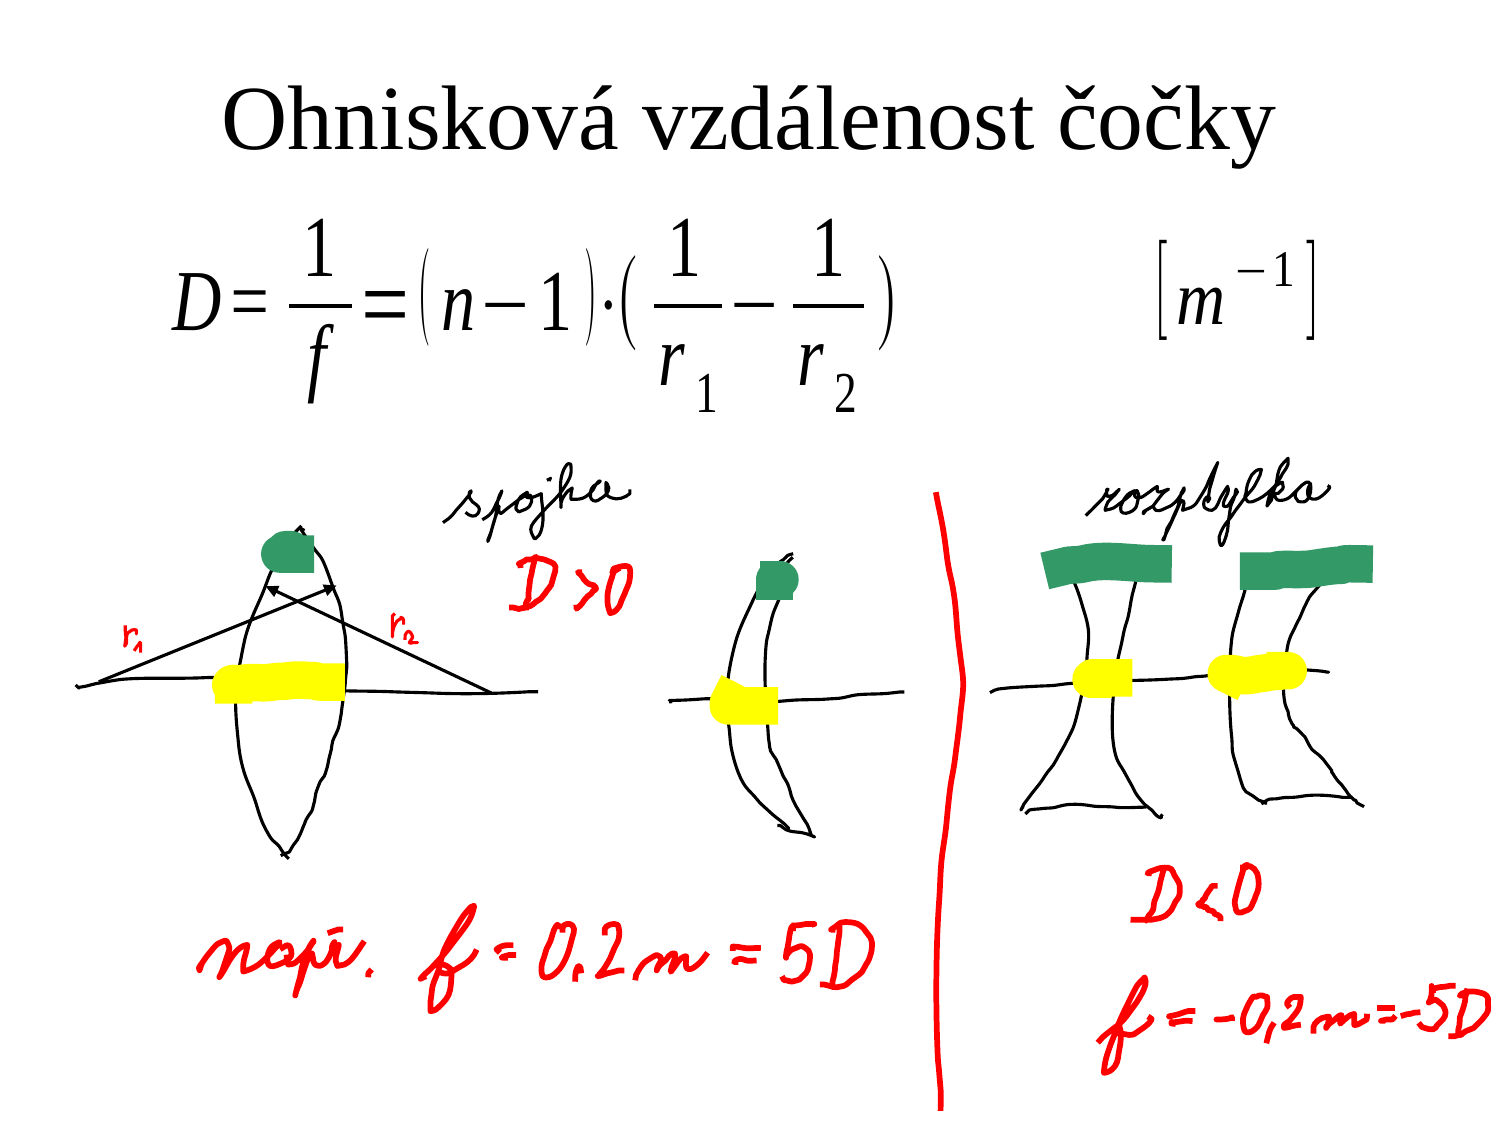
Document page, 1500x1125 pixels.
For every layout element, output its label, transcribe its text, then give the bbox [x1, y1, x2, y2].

chart [150, 200, 925, 445]
text_box Ohnisková vzdálenost čočky [87, 49, 1413, 176]
chart [1137, 237, 1351, 363]
